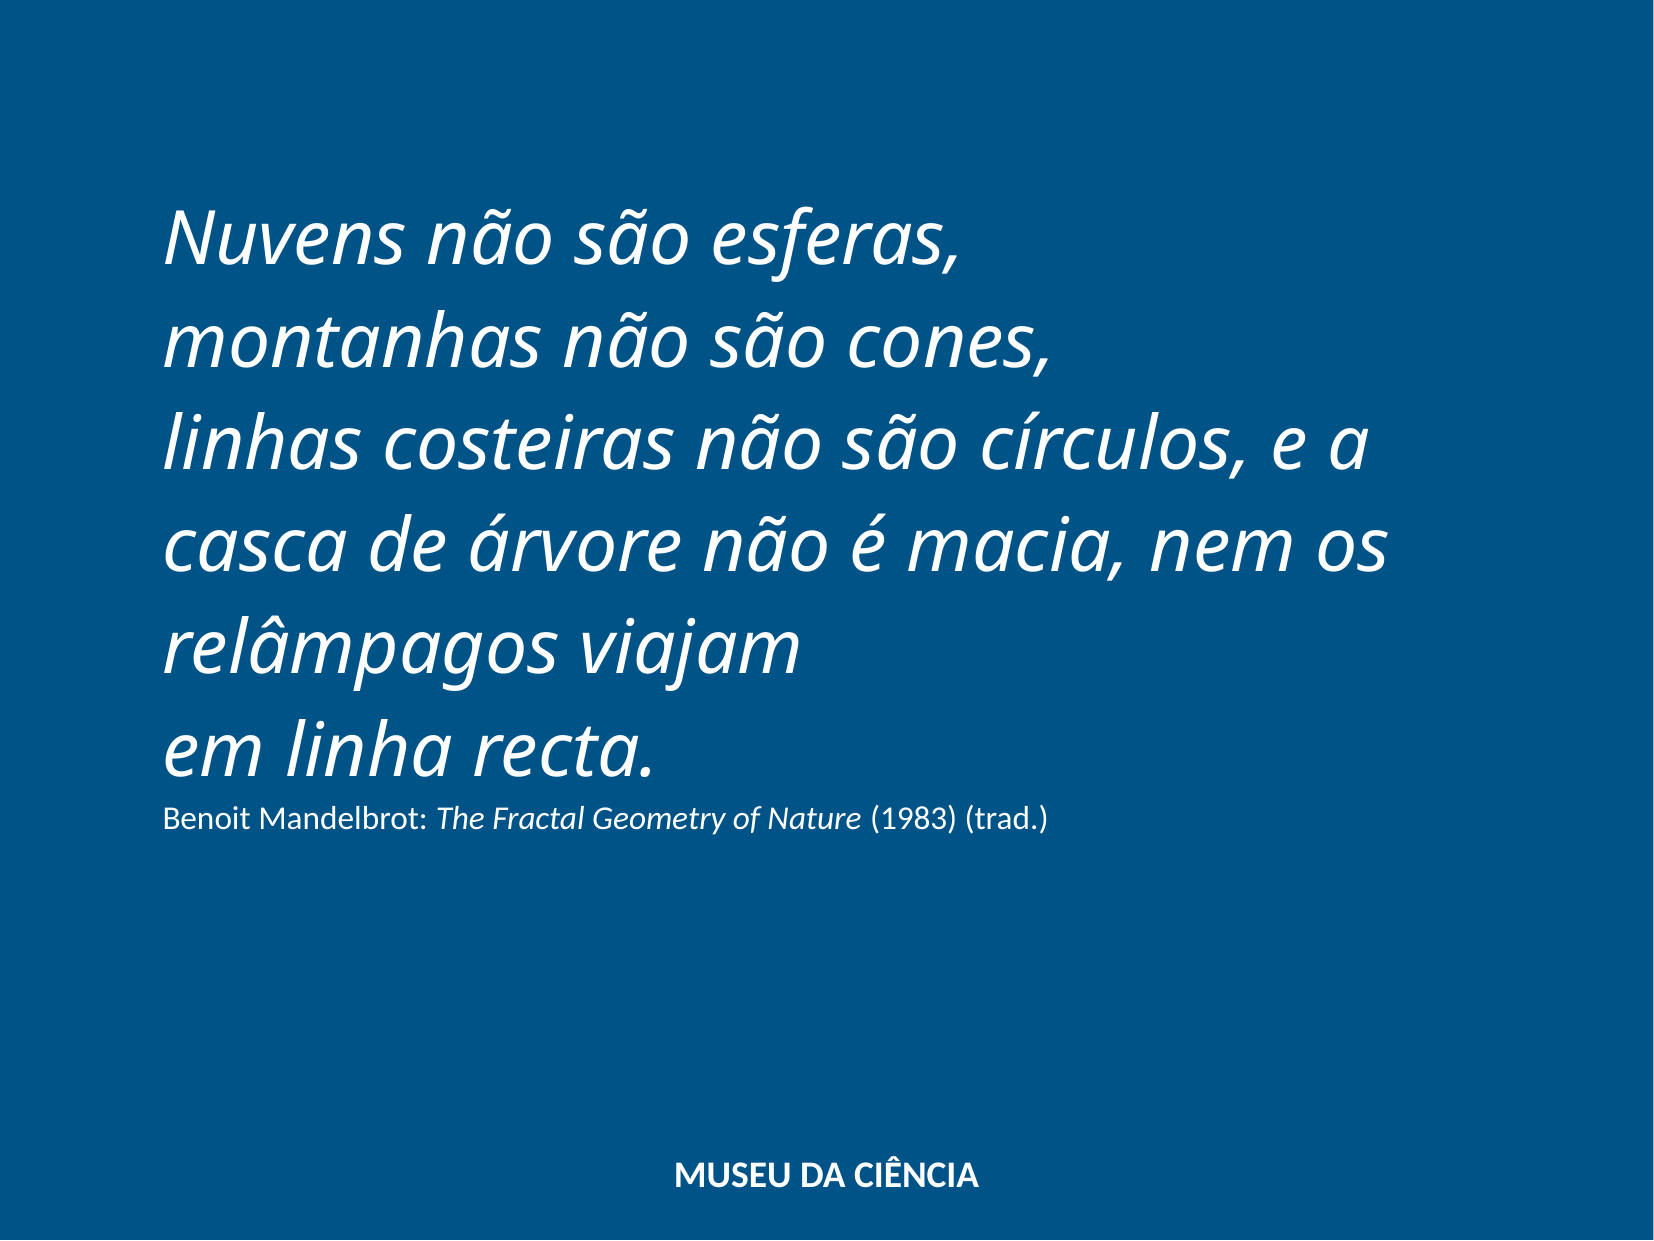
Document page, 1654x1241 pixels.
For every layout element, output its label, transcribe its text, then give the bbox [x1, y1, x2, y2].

text_box Benoit Mandelbrot: The Fractal Geometry of Nature (1983) (trad.) [147, 797, 1270, 853]
text_box Nuvens não são esferas, montanhas não são cones, linhas costeiras não são círculos, e a casca de árvore não é macia, nem os relâmpagos viajam em linha recta. [147, 177, 1447, 740]
text_box MUSEU DA CIÊNCIA [0, 1151, 1654, 1213]
